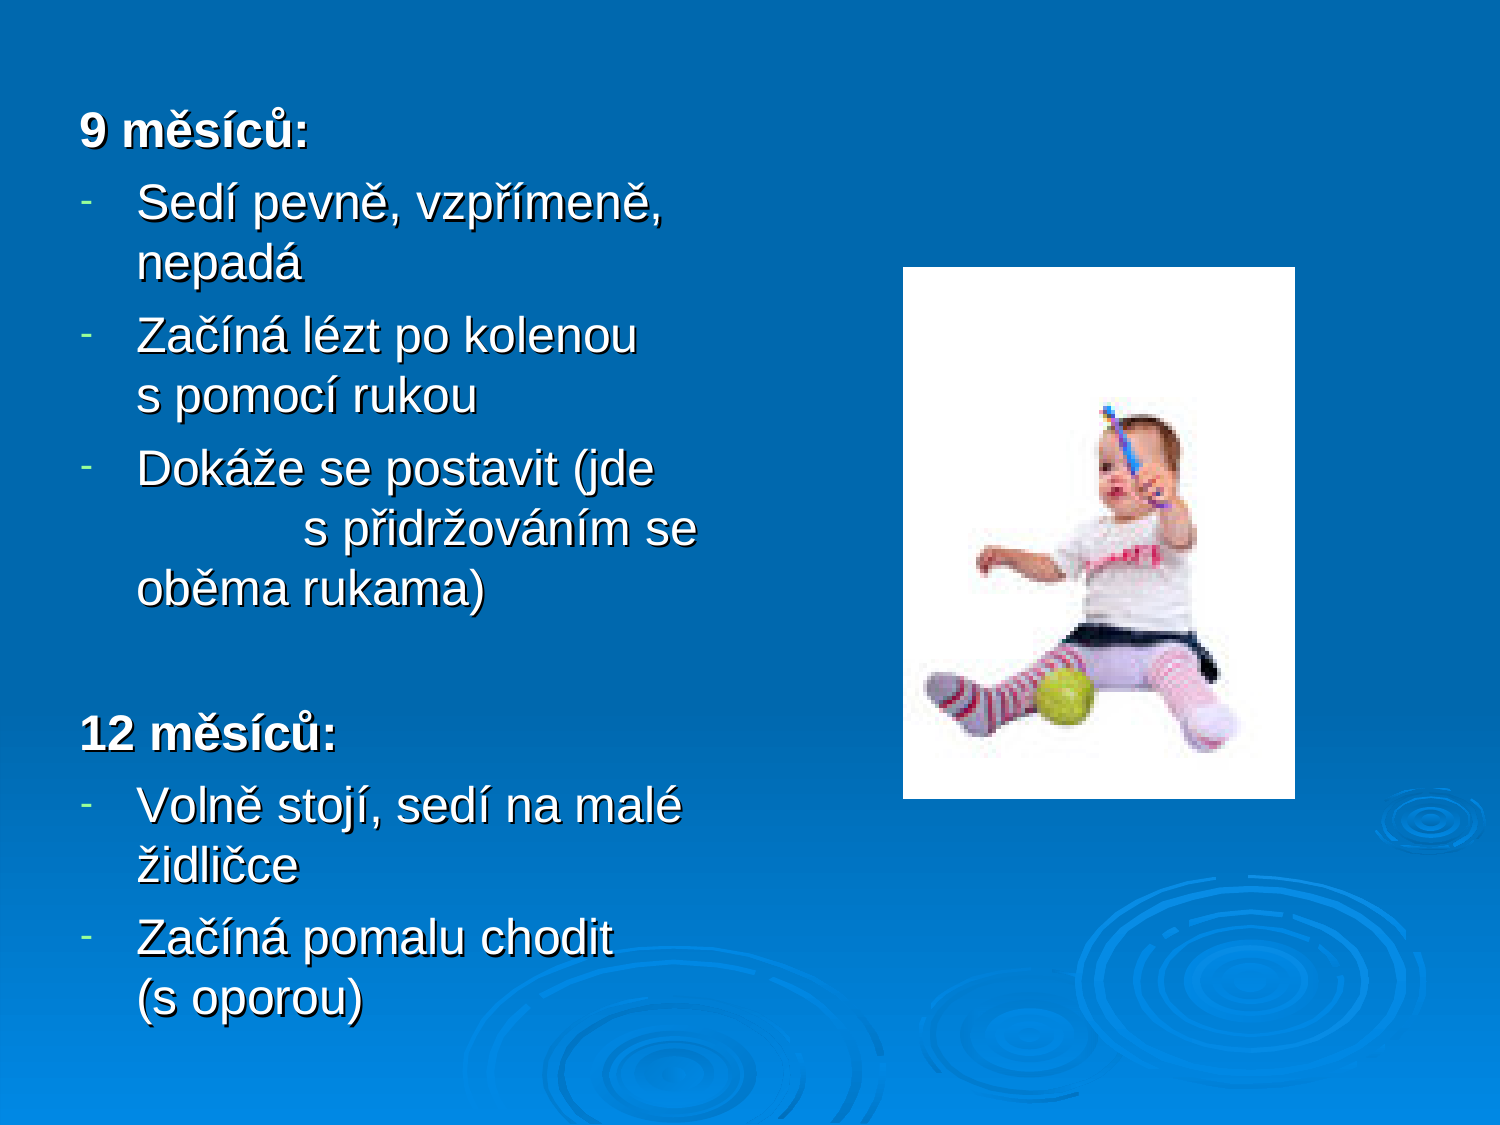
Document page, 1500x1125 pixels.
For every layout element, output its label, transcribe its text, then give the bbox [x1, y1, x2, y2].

list 9 měsíců: Sedí pevně, vzpřímeně, nepadá Začíná lézt po kolenou s pomocí rukou Dokáže se postavit (jde s přidržováním se oběma rukama) 12 měsíců: Volně stojí, sedí na malé židličce Začíná pomalu chodit (s oporou) [64, 90, 728, 1033]
picture [903, 267, 1295, 799]
